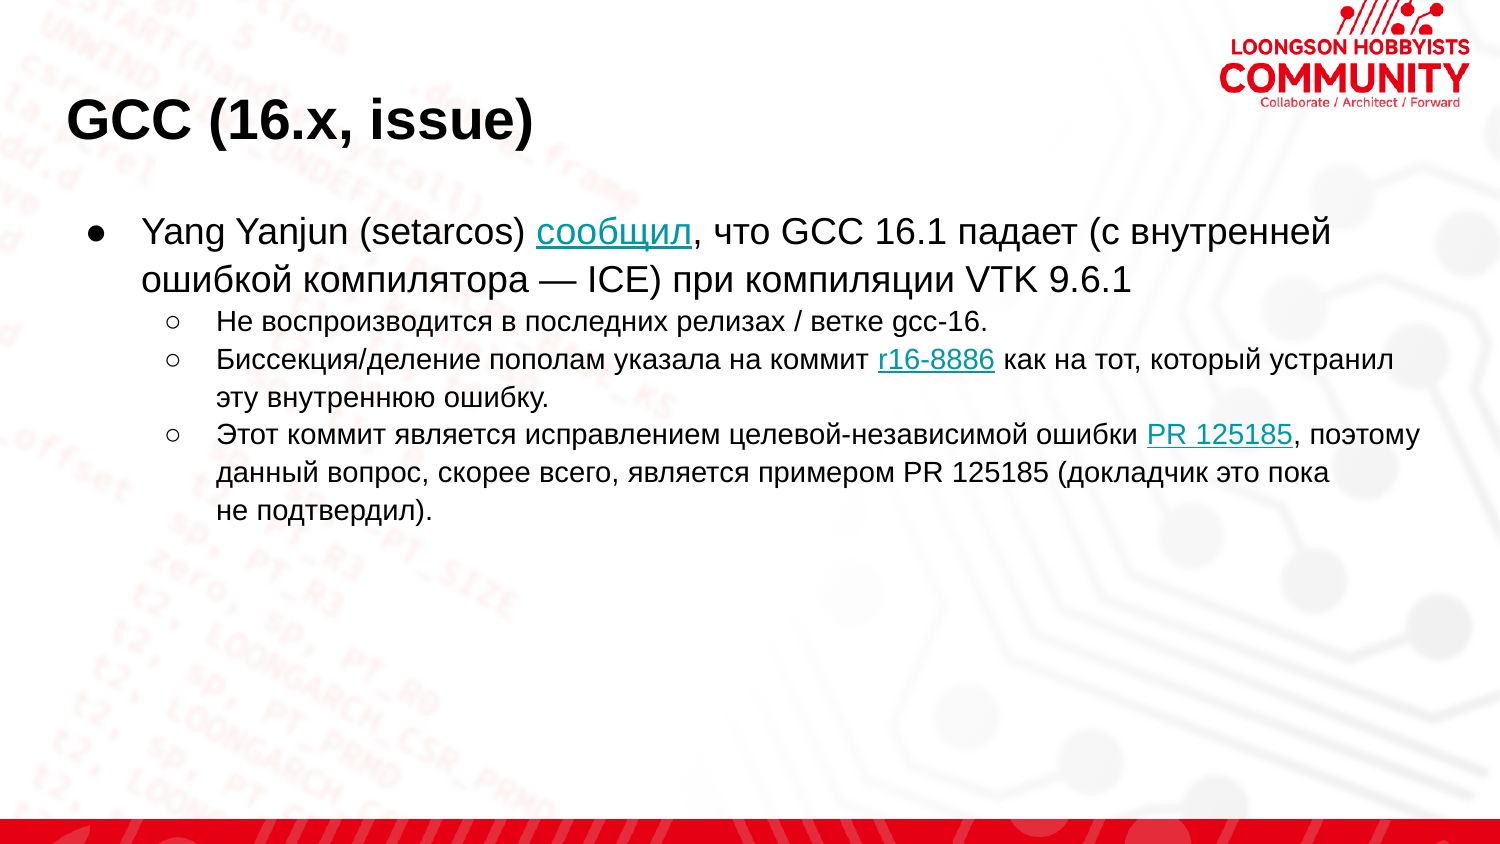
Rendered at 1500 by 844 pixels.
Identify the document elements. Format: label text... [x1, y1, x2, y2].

picture [0, 0, 1500, 844]
list Yang Yanjun (setarcos) сообщил, что GCC 16.1 падает (с внутренней ошибкой компилятора — ICE) при компиляции VTK 9.6.1 Не воспроизводится в последних релизах / ветке gcc-16. Биссекция/деление пополам указала на коммит r16-8886 как на тот, который устранил эту внутреннюю ошибку. Этот коммит является исправлением целевой-независимой ошибки PR 125185, поэтому данный вопрос, скорее всего, является примером PR 125185 (докладчик это пока не подтвердил). [51, 189, 1449, 750]
title GCC (16.x, issue) [51, 72, 1449, 167]
